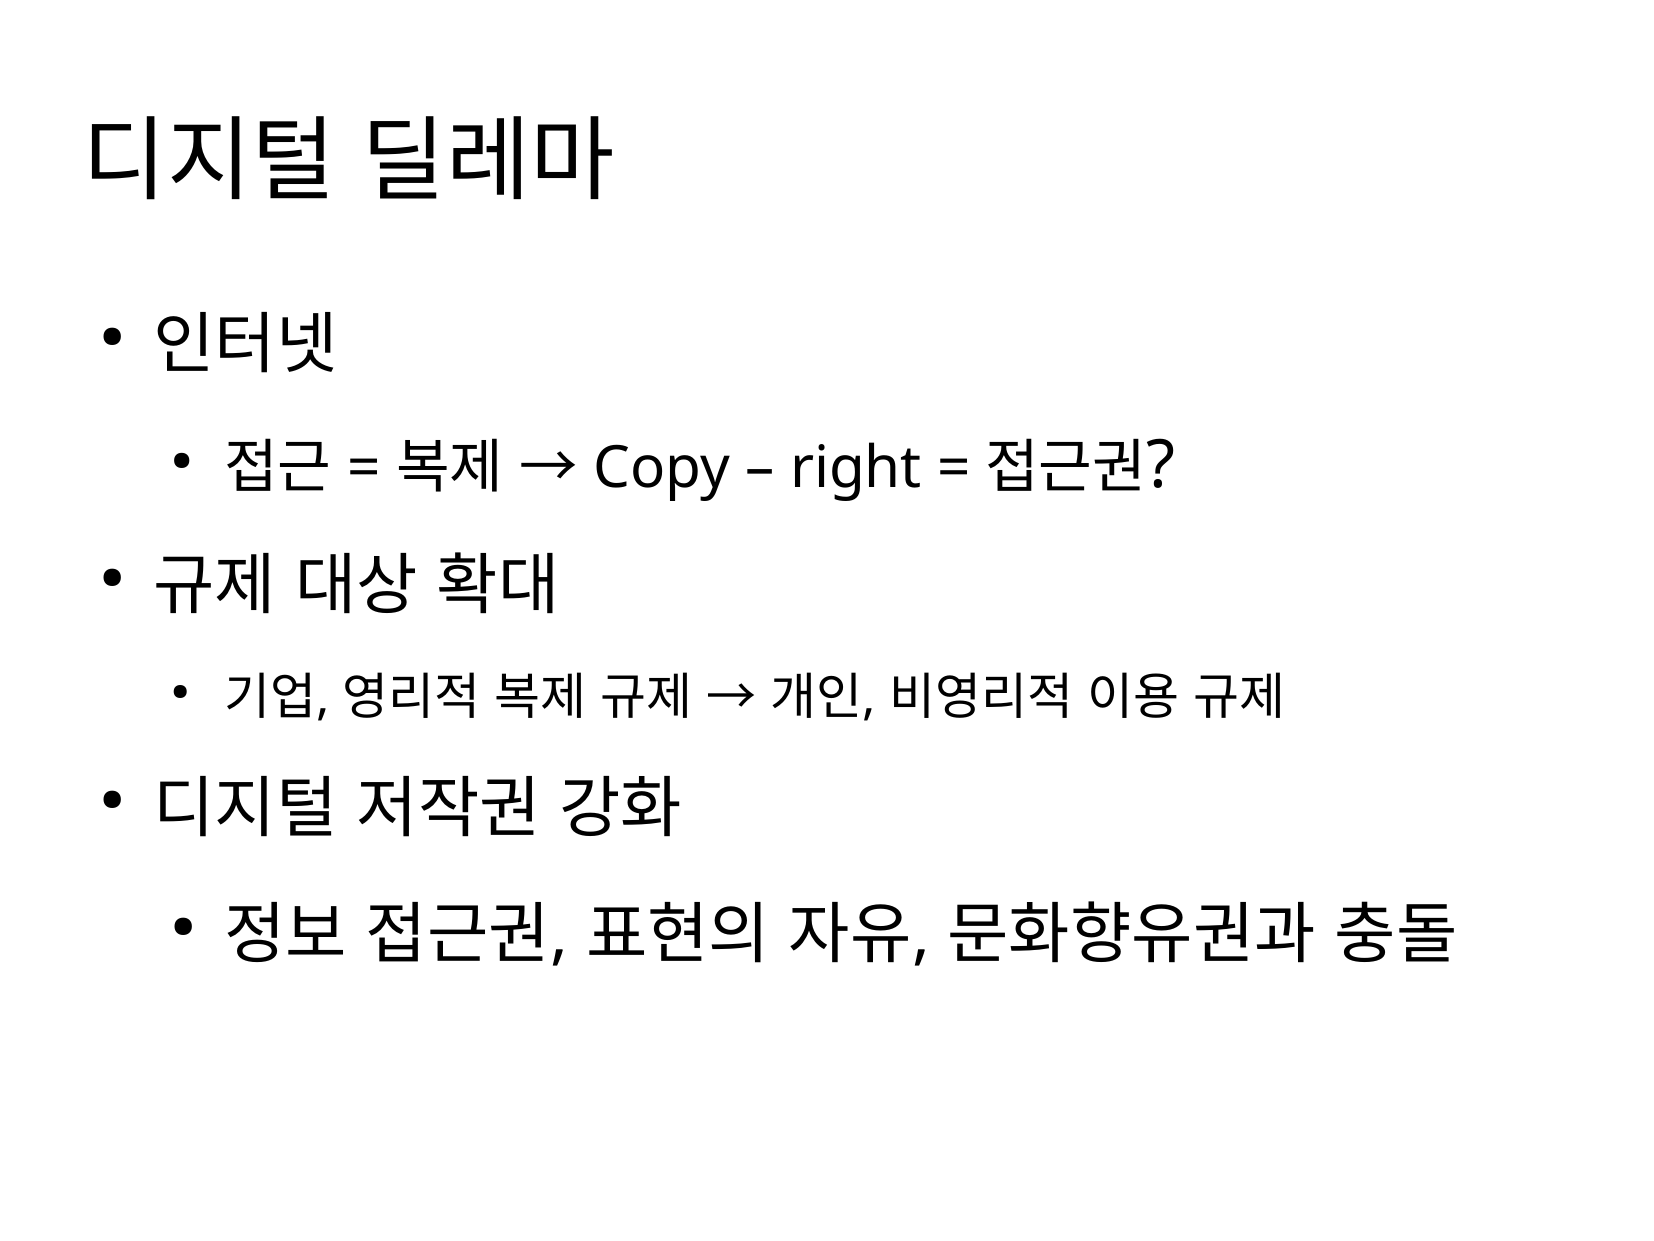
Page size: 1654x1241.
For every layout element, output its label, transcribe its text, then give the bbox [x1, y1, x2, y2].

title 디지털 딜레마 [82, 56, 1571, 250]
list 인터넷 접근 = 복제 → Copy – right = 접근권? 규제 대상 확대 기업, 영리적 복제 규제 → 개인, 비영리적 이용 규제 디지털 저작권 강화 정보 접근권, 표현의 자유, 문화향유권과 충돌 [82, 290, 1571, 1094]
